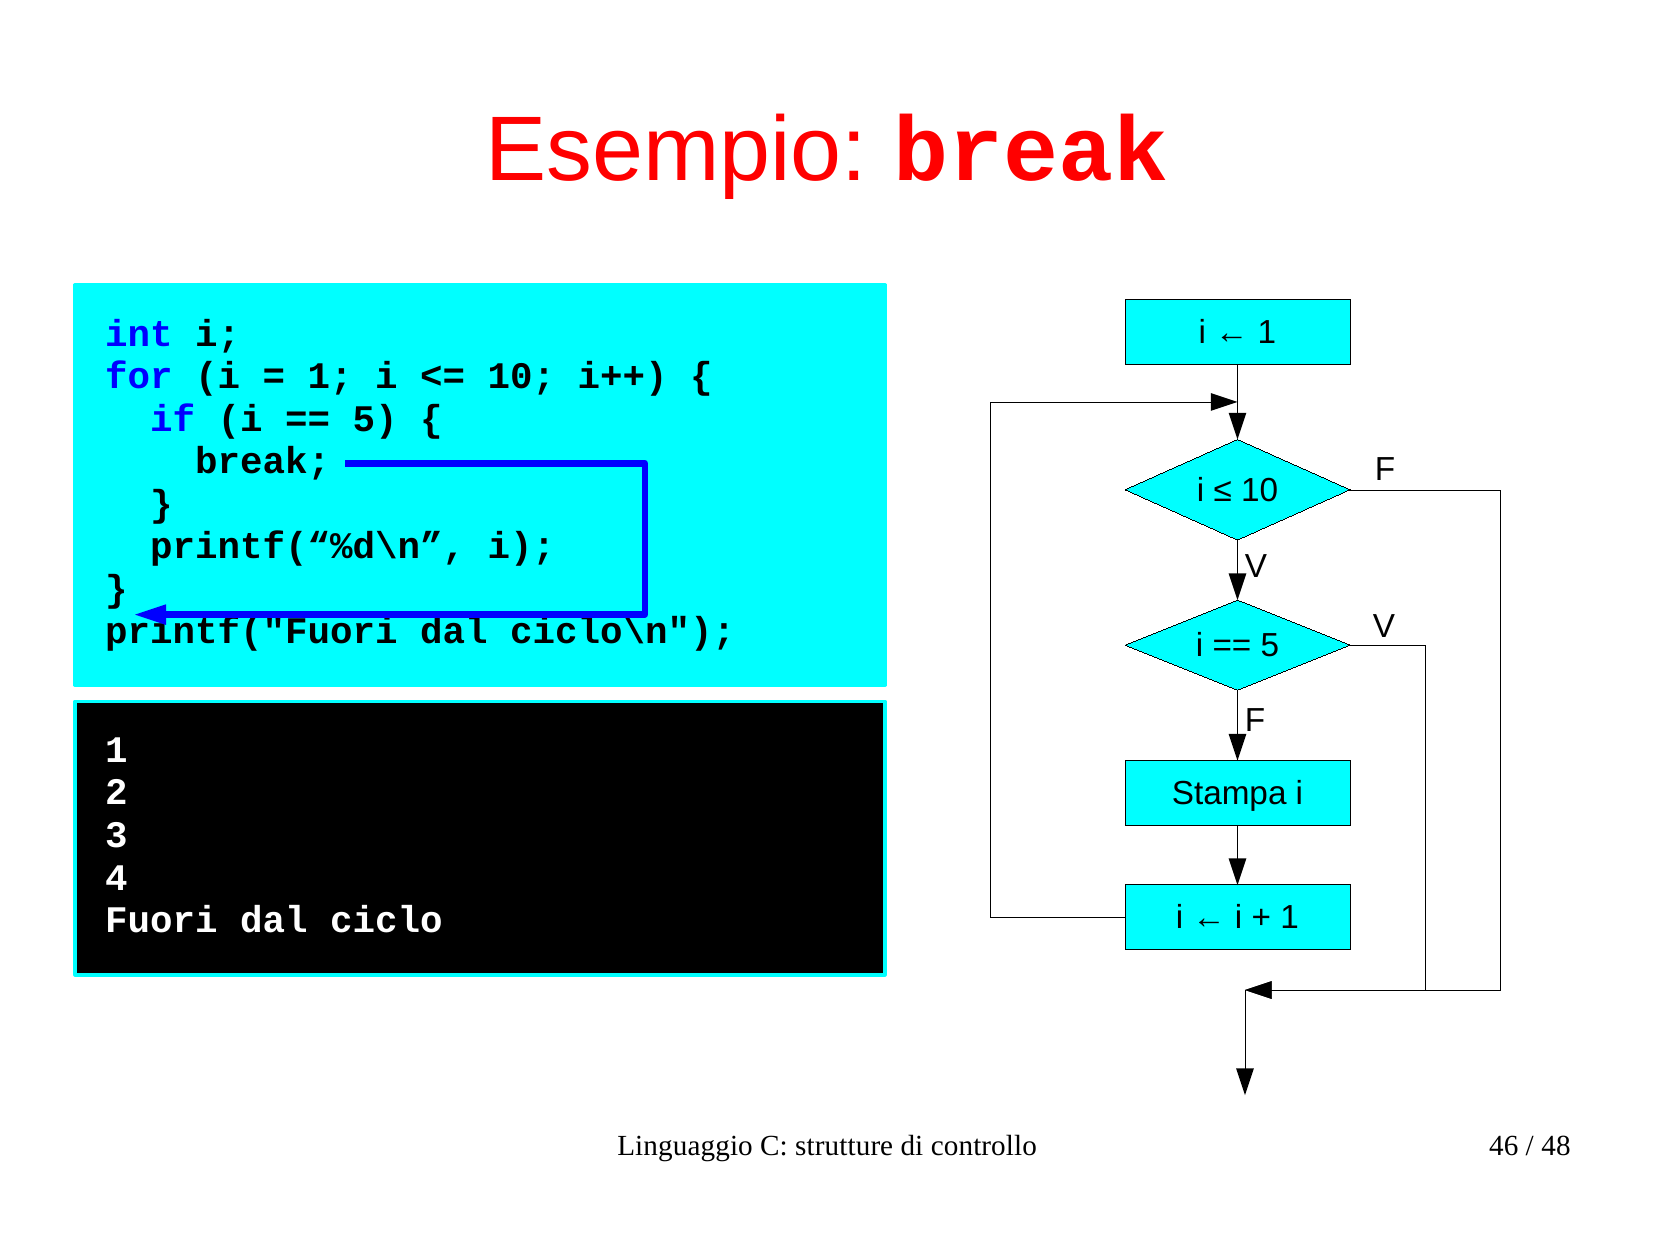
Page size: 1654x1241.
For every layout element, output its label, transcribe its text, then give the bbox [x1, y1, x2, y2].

text_box i ← i + 1 [1125, 884, 1351, 950]
title Esempio: break [82, 49, 1571, 257]
text_box 1 2 3 4 Fuori dal ciclo [75, 701, 886, 976]
text_box V [1358, 600, 1411, 653]
text_box F [1360, 491, 1411, 496]
text_box F [1360, 442, 1411, 490]
text_box i == 5 [1125, 600, 1351, 690]
text_box i ≤ 10 [1125, 439, 1351, 540]
text_box int i; for (i = 1; i <= 10; i++) { if (i == 5) { break; } printf(“%d\n”, i); } printf("Fuori dal ciclo\n"); [75, 284, 886, 686]
text_box V [1230, 581, 1234, 593]
text_box Stampa i [1125, 760, 1351, 826]
text_box F [1230, 694, 1280, 747]
text_box V [1238, 540, 1282, 593]
text_box i ← 1 [1125, 299, 1351, 365]
text_box V [1230, 540, 1237, 573]
